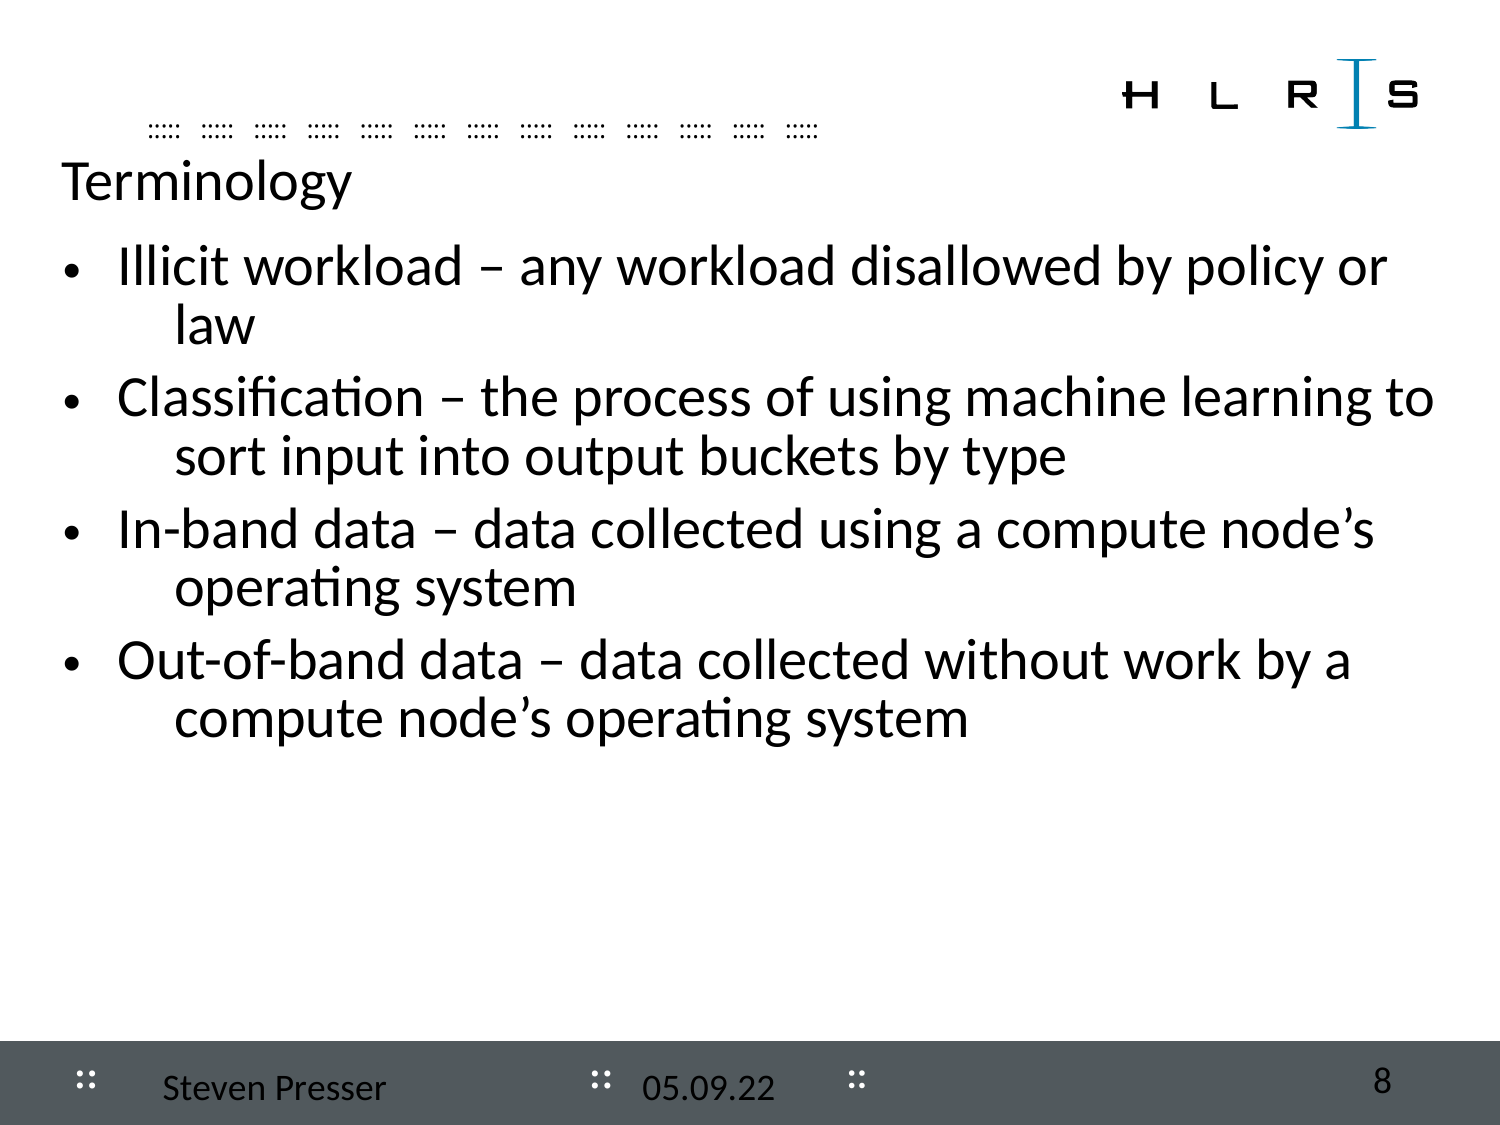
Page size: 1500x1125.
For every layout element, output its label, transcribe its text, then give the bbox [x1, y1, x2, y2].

picture [1360, 59, 1418, 108]
list Illicit workload – any workload disallowed by policy or law Classification – the process of using machine learning to sort input into output buckets by type In-band data – data collected using a compute node’s operating system Out-of-band data – data collected without work by a compute node’s operating system [46, 234, 1464, 977]
title Terminology [46, 108, 1464, 234]
picture [1122, 59, 1353, 108]
